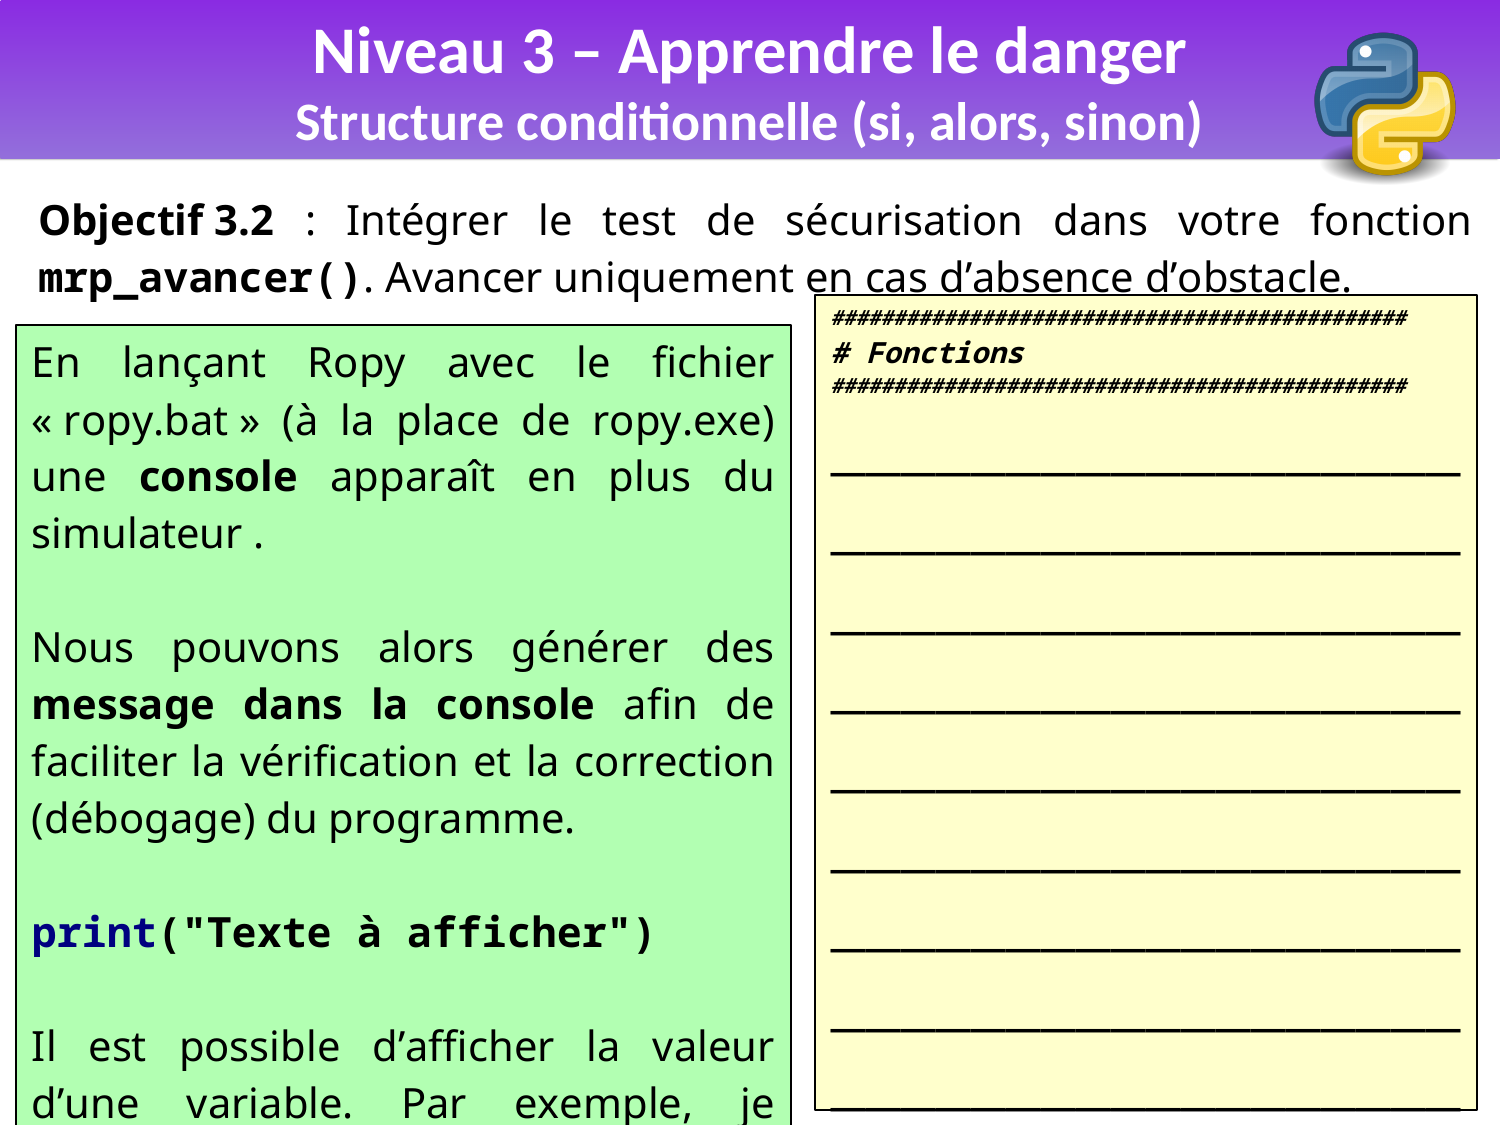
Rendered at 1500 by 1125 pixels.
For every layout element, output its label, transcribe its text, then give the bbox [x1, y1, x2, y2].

text_box ############################################## # Fonctions ############################################## ____________________________________ ____________________________________ ____________________________________ ____________________________________ ____________________________________ ____________________________________ ____________________________________ ____________________________________ ____________________________________ ____________________________________ ____________________________________ ____________________________________ [814, 295, 1477, 1111]
text_box Objectif 3.2 : Intégrer le test de sécurisation dans votre fonction mrp_avancer(). Avancer uniquement en cas d’absence d’obstacle. [23, 183, 1489, 324]
text_box Niveau 3 – Apprendre le danger Structure conditionnelle (si, alors, sinon) [0, 0, 1500, 159]
picture [1305, 29, 1465, 183]
text_box En lançant Ropy avec le fichier « ropy.bat » (à la place de ropy.exe) une console apparaît en plus du simulateur . Nous pouvons alors générer des message dans la console afin de faciliter la vérification et la correction (débogage) du programme. print("Texte à afficher") Il est possible d’afficher la valeur d’une variable. Par exemple, je souhaite afficher la valeur de la variable nb_pas accompagnée d’un texte explicatif. print("Nombre de pas:",nb_pas) [16, 324, 791, 1094]
